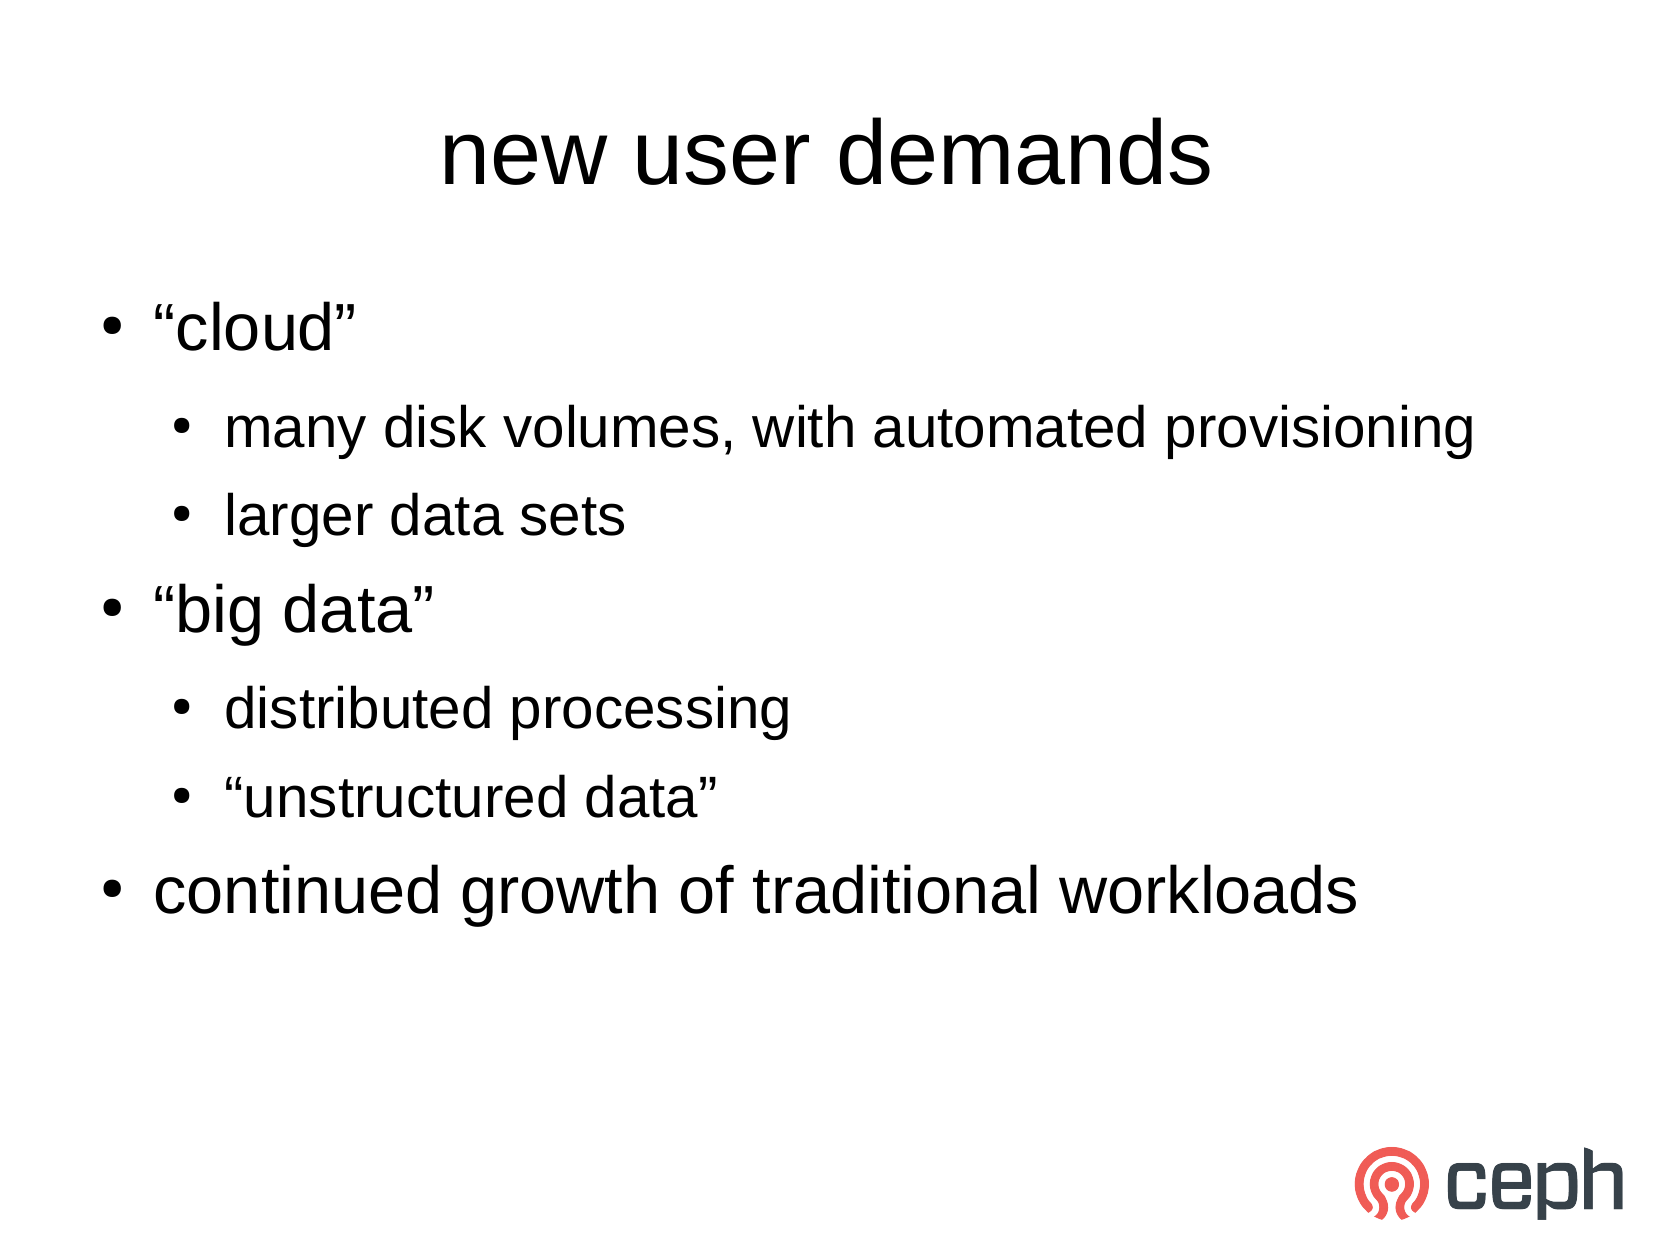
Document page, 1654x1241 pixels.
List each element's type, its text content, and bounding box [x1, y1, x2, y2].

title new user demands [82, 49, 1571, 257]
list “cloud” many disk volumes, with automated provisioning larger data sets “big data” distributed processing “unstructured data” continued growth of traditional workloads [82, 290, 1571, 1010]
picture [1308, 1100, 1654, 1241]
